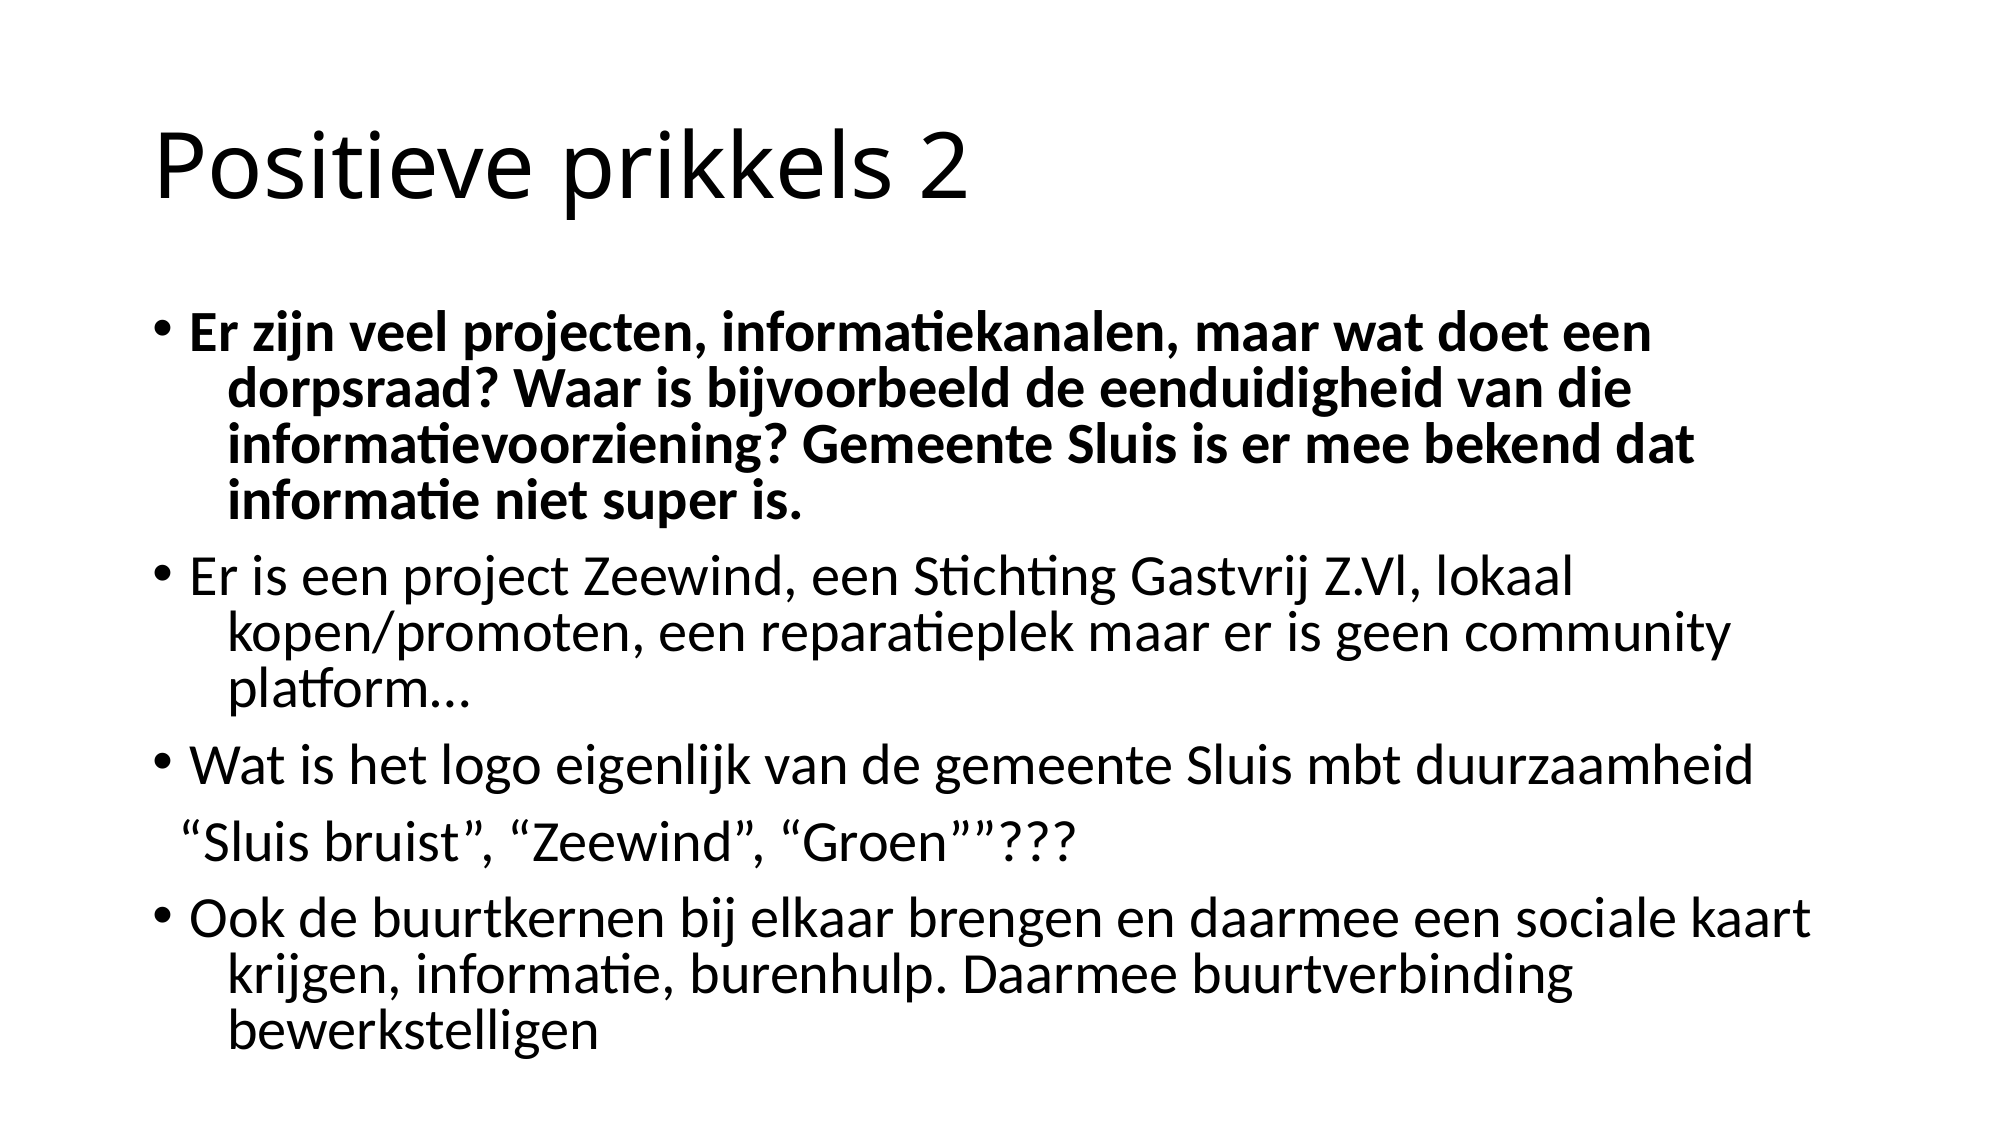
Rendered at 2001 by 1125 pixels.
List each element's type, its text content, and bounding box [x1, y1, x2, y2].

title Positieve prikkels 2 [137, 59, 1863, 278]
list Er zijn veel projecten, informatiekanalen, maar wat doet een dorpsraad? Waar is bijvoorbeeld de eenduidigheid van die informatievoorziening? Gemeente Sluis is er mee bekend dat informatie niet super is. Er is een project Zeewind, een Stichting Gastvrij Z.Vl, lokaal kopen/promoten, een reparatieplek maar er is geen community platform… Wat is het logo eigenlijk van de gemeente Sluis mbt duurzaamheid “Sluis bruist”, “Zeewind”, “Groen””??? Ook de buurtkernen bij elkaar brengen en daarmee een sociale kaart krijgen, informatie, burenhulp. Daarmee buurtverbinding bewerkstelligen [137, 299, 1863, 1099]
